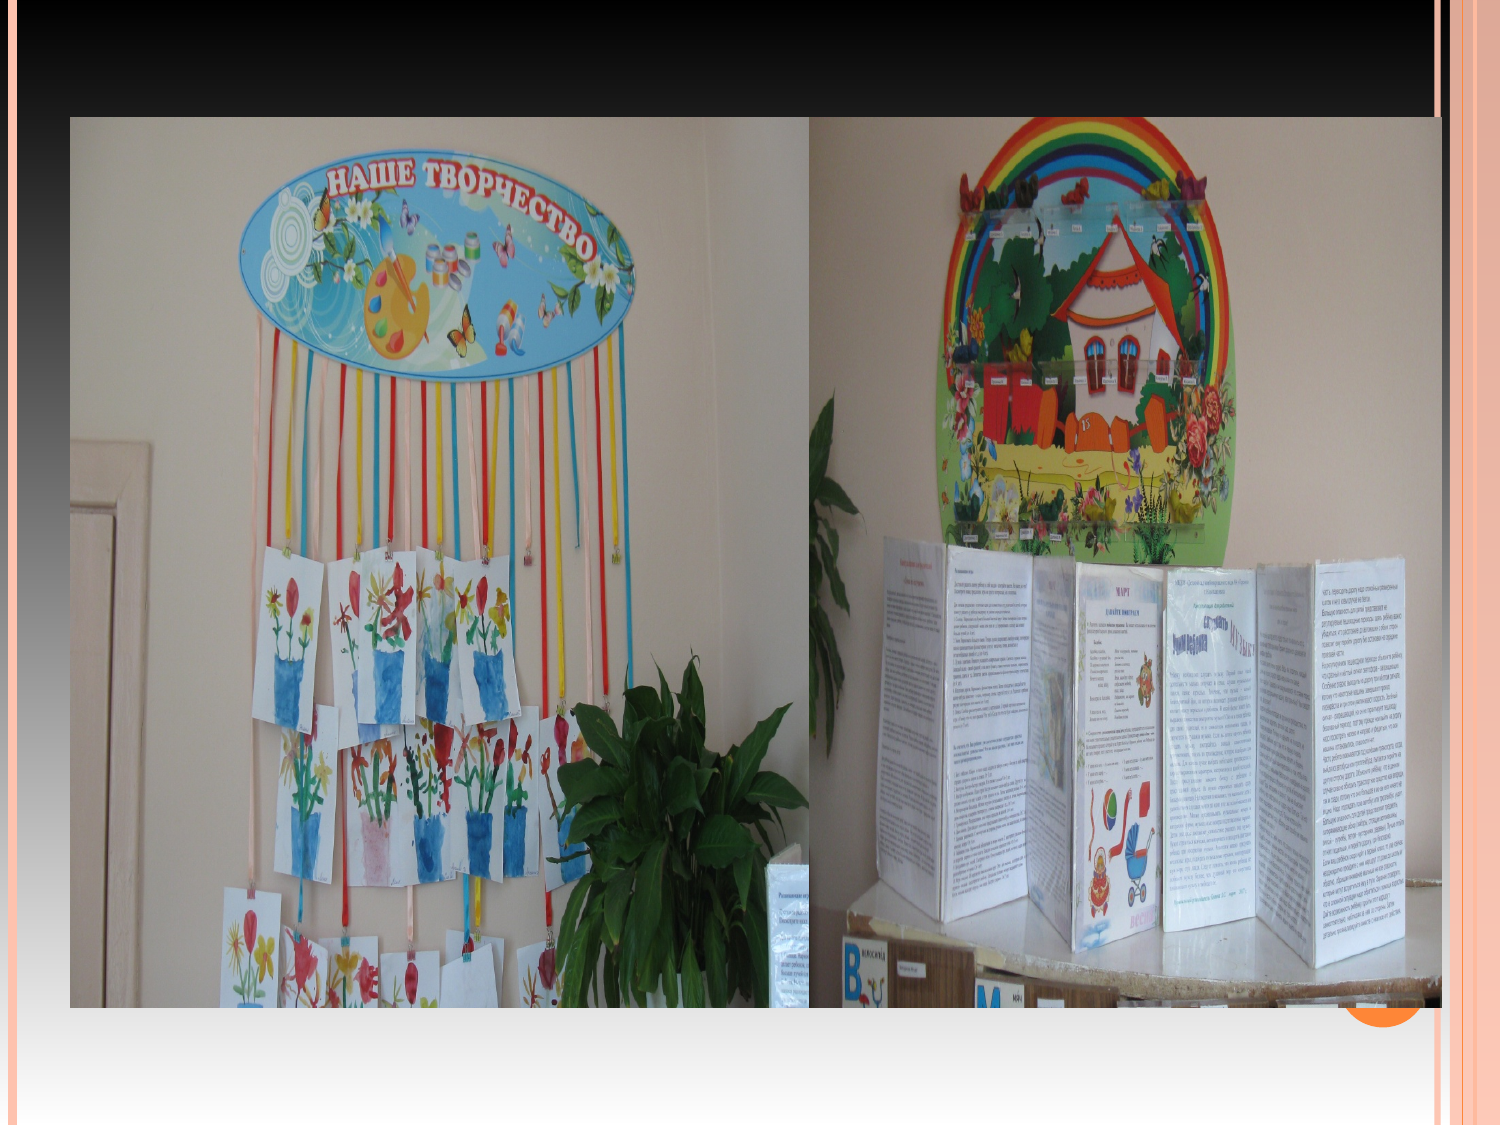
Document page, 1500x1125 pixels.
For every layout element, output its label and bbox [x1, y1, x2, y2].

picture [70, 117, 1442, 1008]
